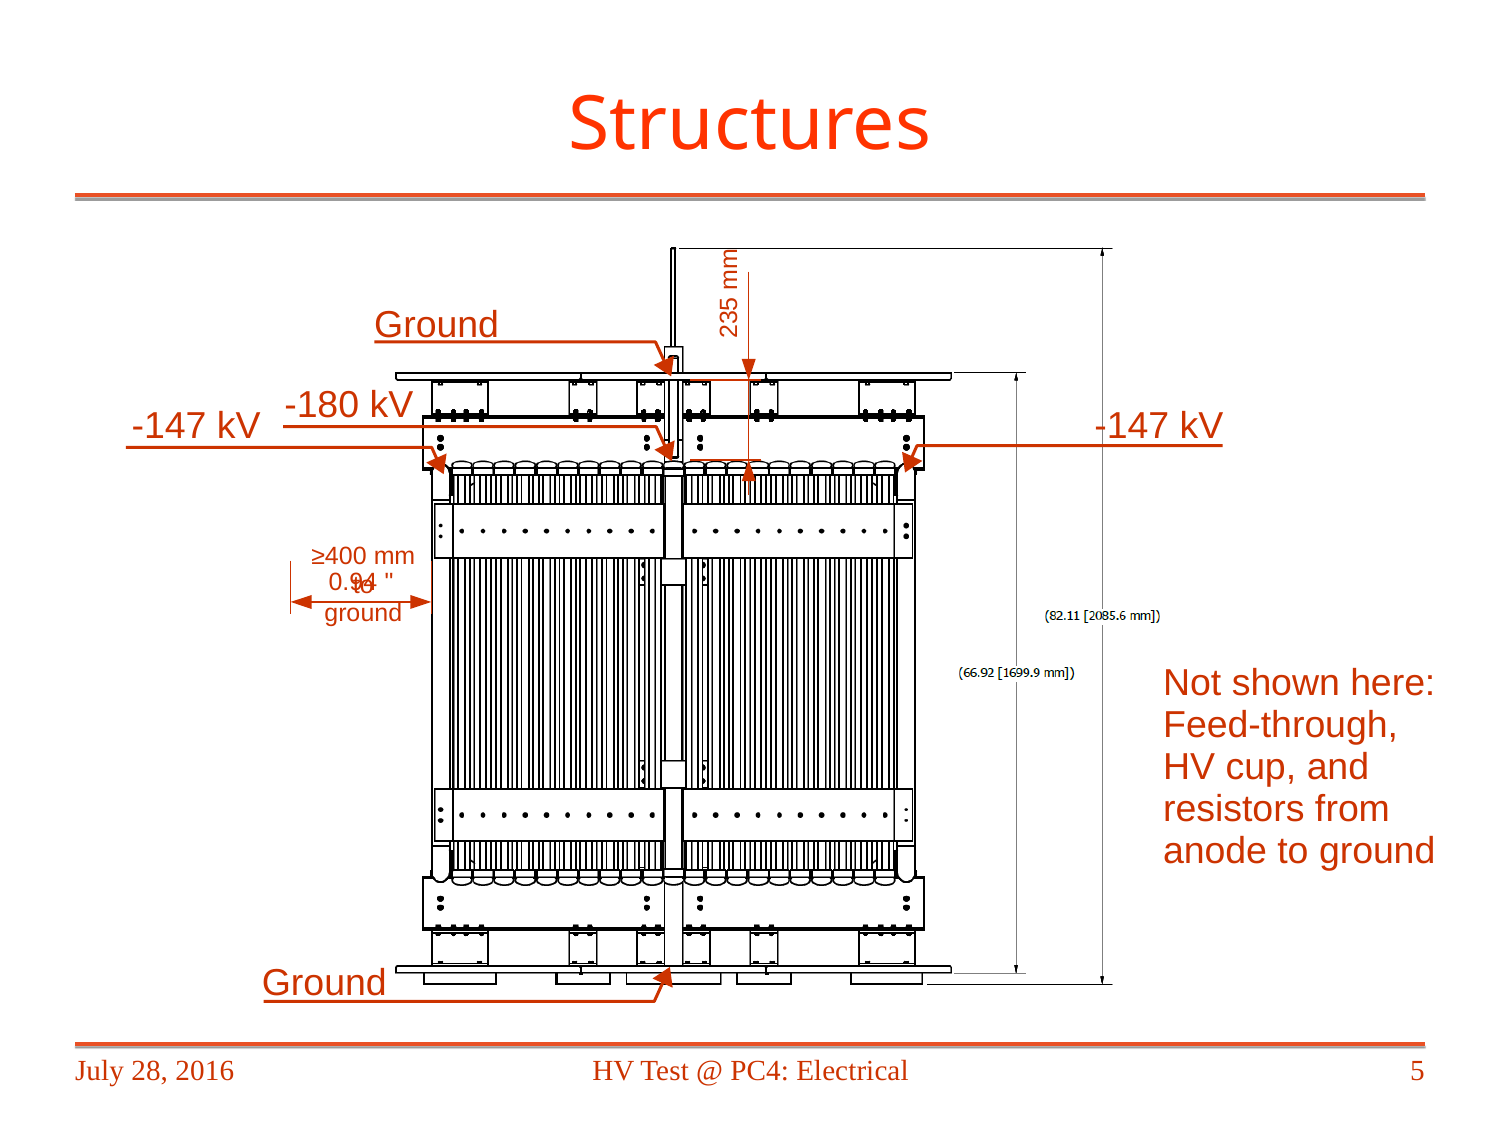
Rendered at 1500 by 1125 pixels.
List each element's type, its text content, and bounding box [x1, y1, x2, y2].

text_box -147 kV [1079, 397, 1239, 455]
picture [340, 232, 1160, 1002]
text_box ≥400 mm to ground [295, 534, 432, 606]
text_box Not shown here: Feed-through, HV cup, and resistors from anode to ground [1148, 654, 1451, 880]
text_box -147 kV [116, 397, 276, 455]
text_box Ground [247, 954, 408, 1012]
text_box Ground [359, 295, 520, 353]
picture [391, 609, 398, 620]
text_box -180 kV [269, 376, 430, 434]
title Structures [75, 44, 1425, 196]
